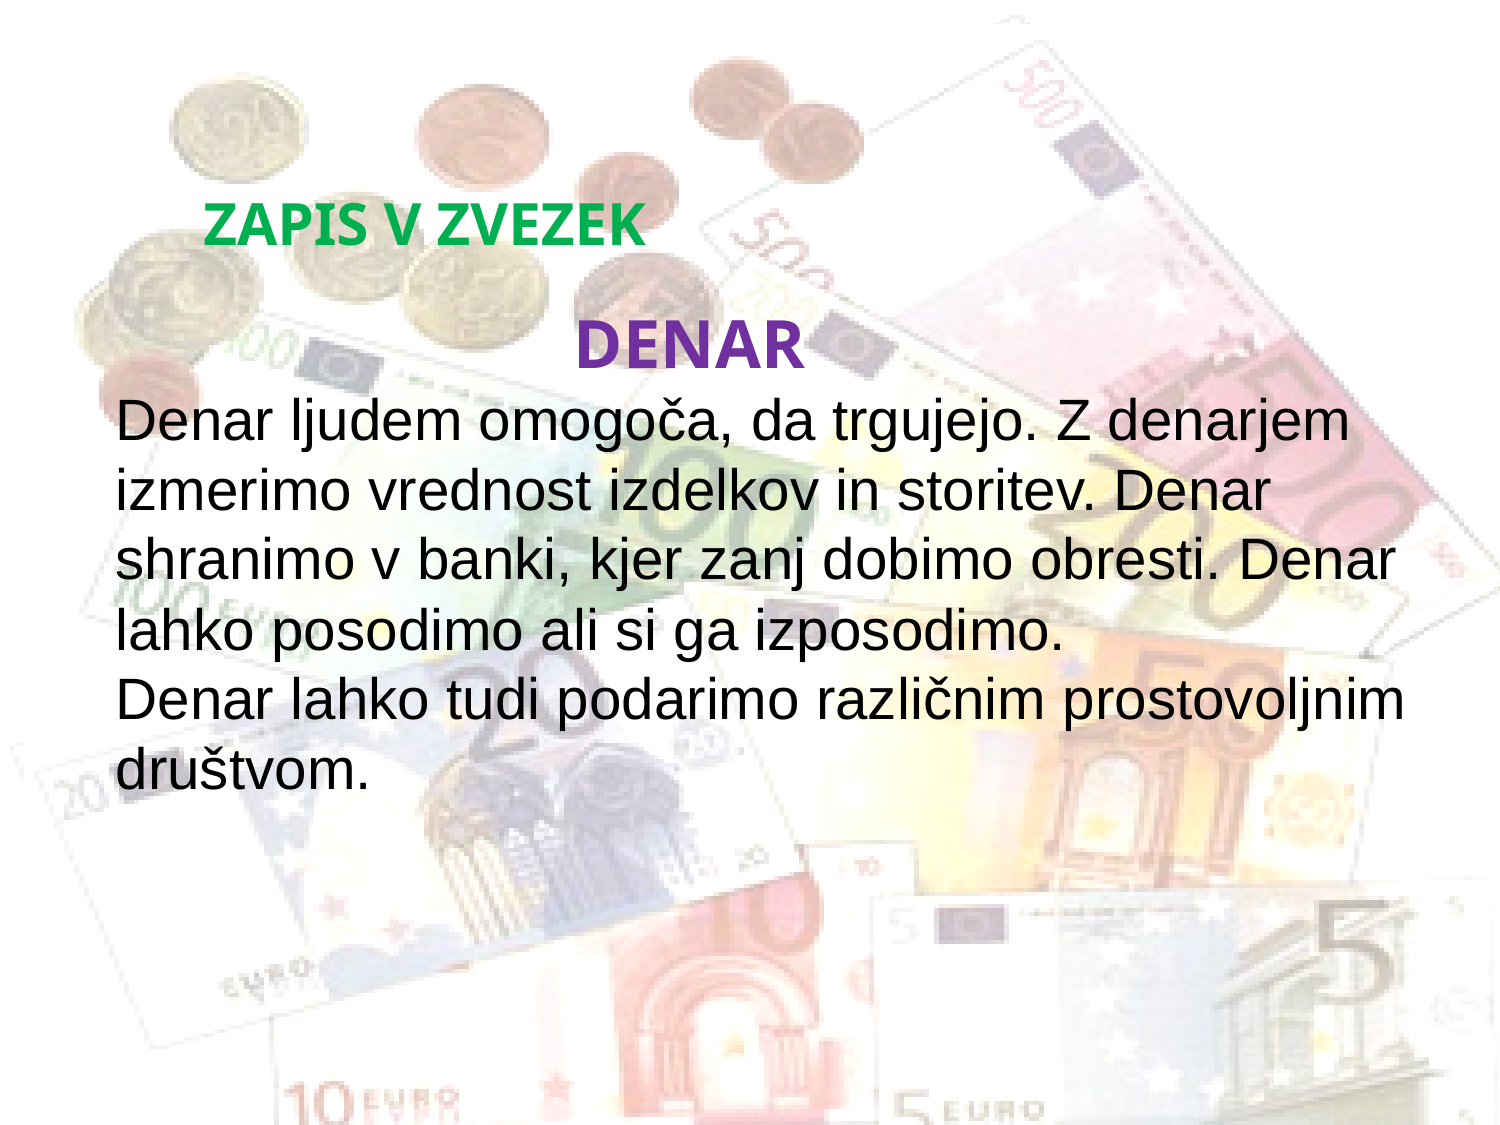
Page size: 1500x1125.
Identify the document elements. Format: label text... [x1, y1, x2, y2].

text_box ZAPIS V ZVEZEK DENAR Denar ljudem omogoča, da trgujejo. Z denarjem izmerimo vrednost izdelkov in storitev. Denar shranimo v banki, kjer zanj dobimo obresti. Denar lahko posodimo ali si ga izposodimo. Denar lahko tudi podarimo različnim prostovoljnim društvom. [101, 179, 1435, 809]
picture [0, 0, 1500, 1125]
